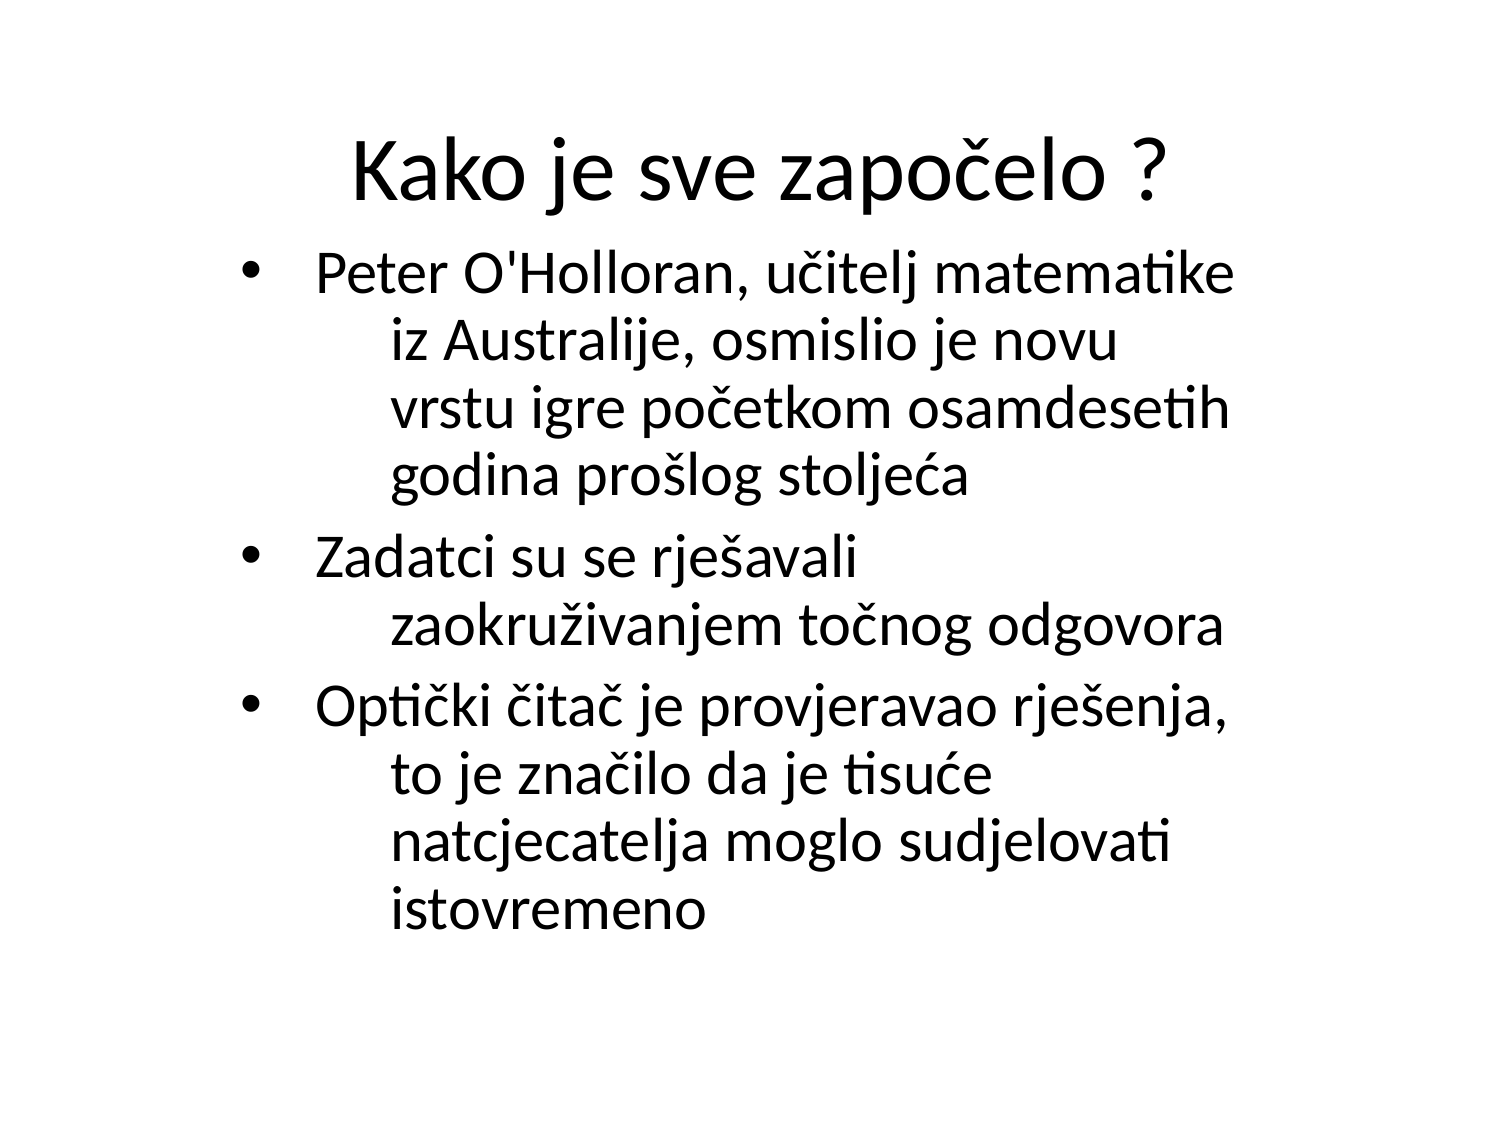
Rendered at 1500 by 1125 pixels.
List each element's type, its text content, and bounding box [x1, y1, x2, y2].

subtitle Peter O'Holloran, učitelj matematike iz Australije, osmislio je novu vrstu igre početkom osamdesetih godina prošlog stoljeća Zadatci su se rješavali zaokruživanjem točnog odgovora Optički čitač je provjeravao rješenja, to je značilo da je tisuće natcjecatelja moglo sudjelovati istovremeno [225, 231, 1276, 925]
title Kako je sve započelo ? [123, 42, 1399, 284]
